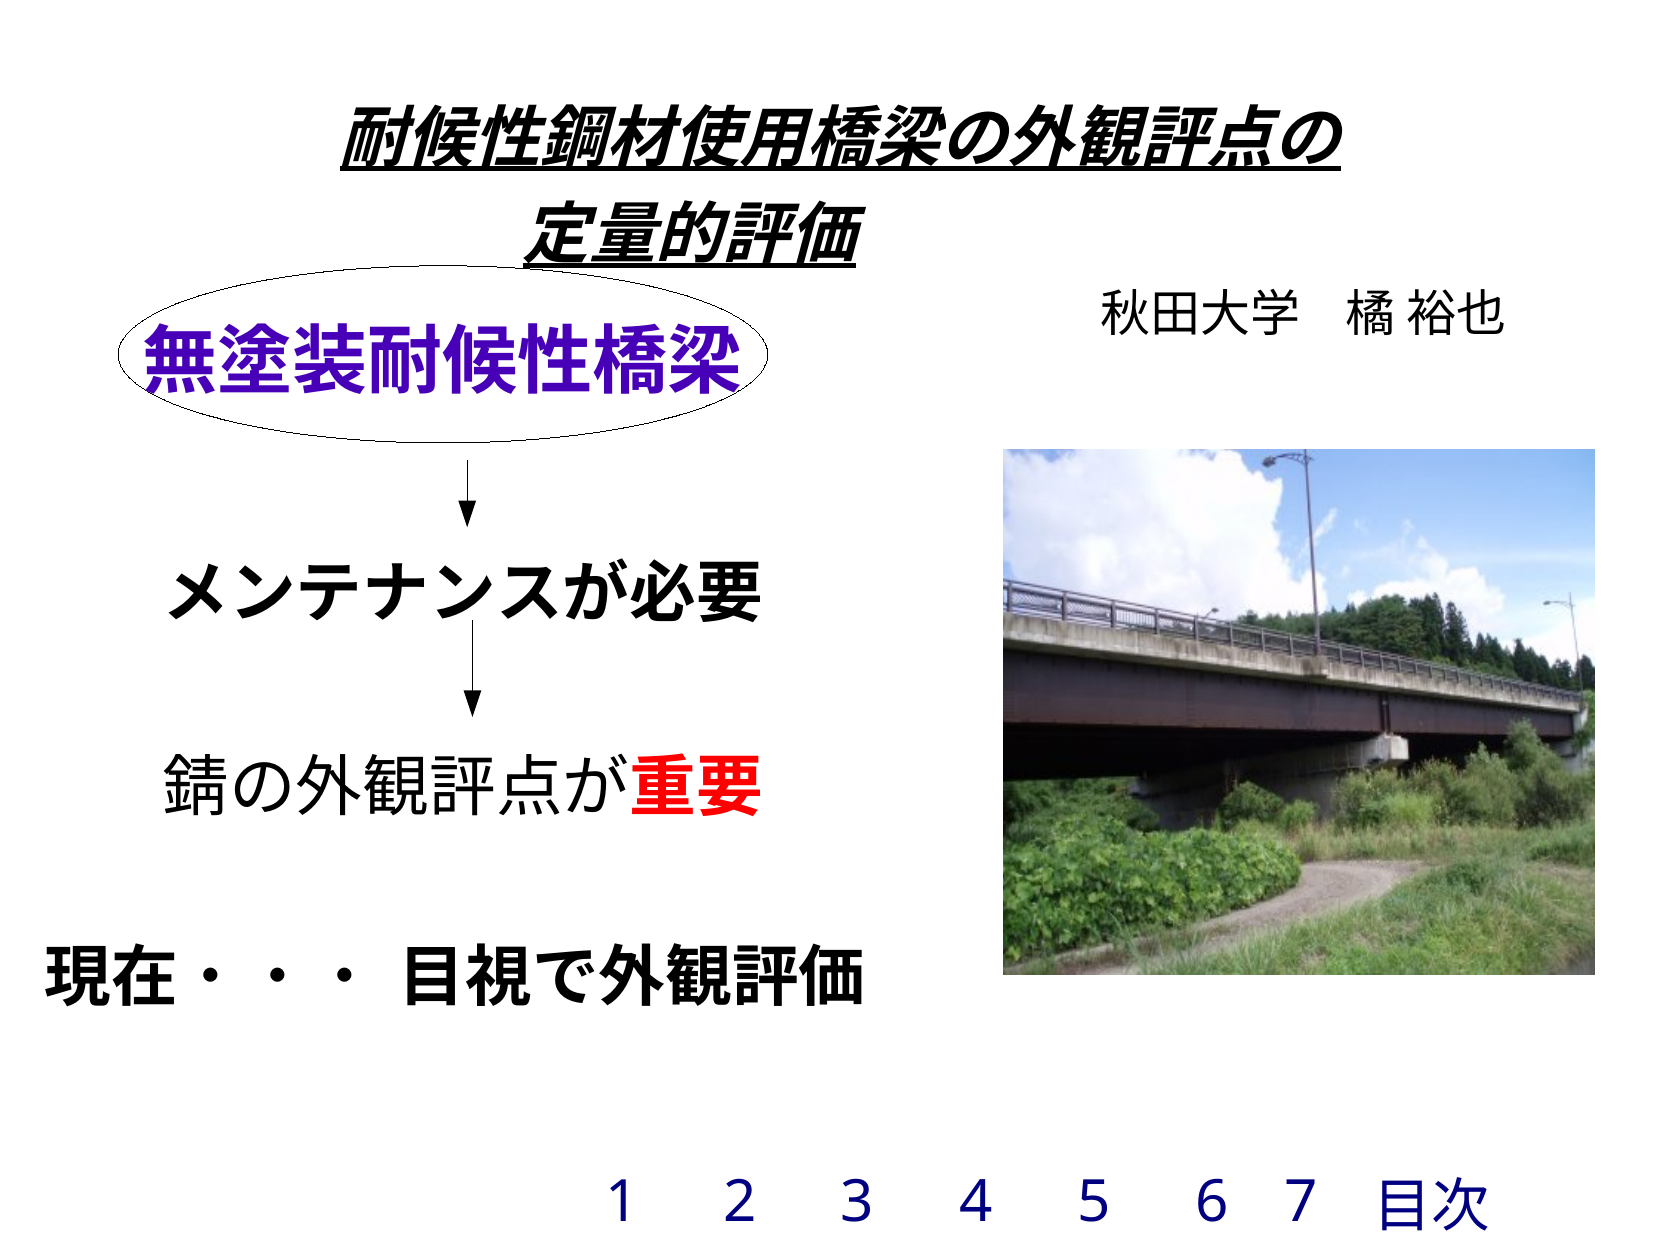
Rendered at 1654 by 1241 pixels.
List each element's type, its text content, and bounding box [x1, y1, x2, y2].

text_box 秋田大学 橘 裕也 [1003, 265, 1625, 336]
text_box 目次 [1358, 1151, 1506, 1230]
text_box 現在・・・ [29, 915, 414, 1031]
text_box 2 [708, 1151, 825, 1230]
text_box 4 [945, 1151, 1063, 1230]
text_box 6 [1181, 1151, 1269, 1230]
text_box 3 [825, 1151, 945, 1230]
text_box 1 [590, 1151, 708, 1230]
text_box 無塗装耐候性橋梁 [118, 265, 768, 443]
text_box 5 [1063, 1151, 1182, 1241]
text_box 錆の外観評点が重要 [147, 725, 827, 827]
text_box 耐候性鋼材使用橋梁の外観評点の 定量的評価 [324, 76, 1370, 237]
text_box 目視で外観評価 [383, 915, 916, 1004]
picture [1003, 449, 1595, 975]
text_box 7 [1269, 1151, 1359, 1241]
text_box メンテナンスが必要 [147, 531, 798, 620]
